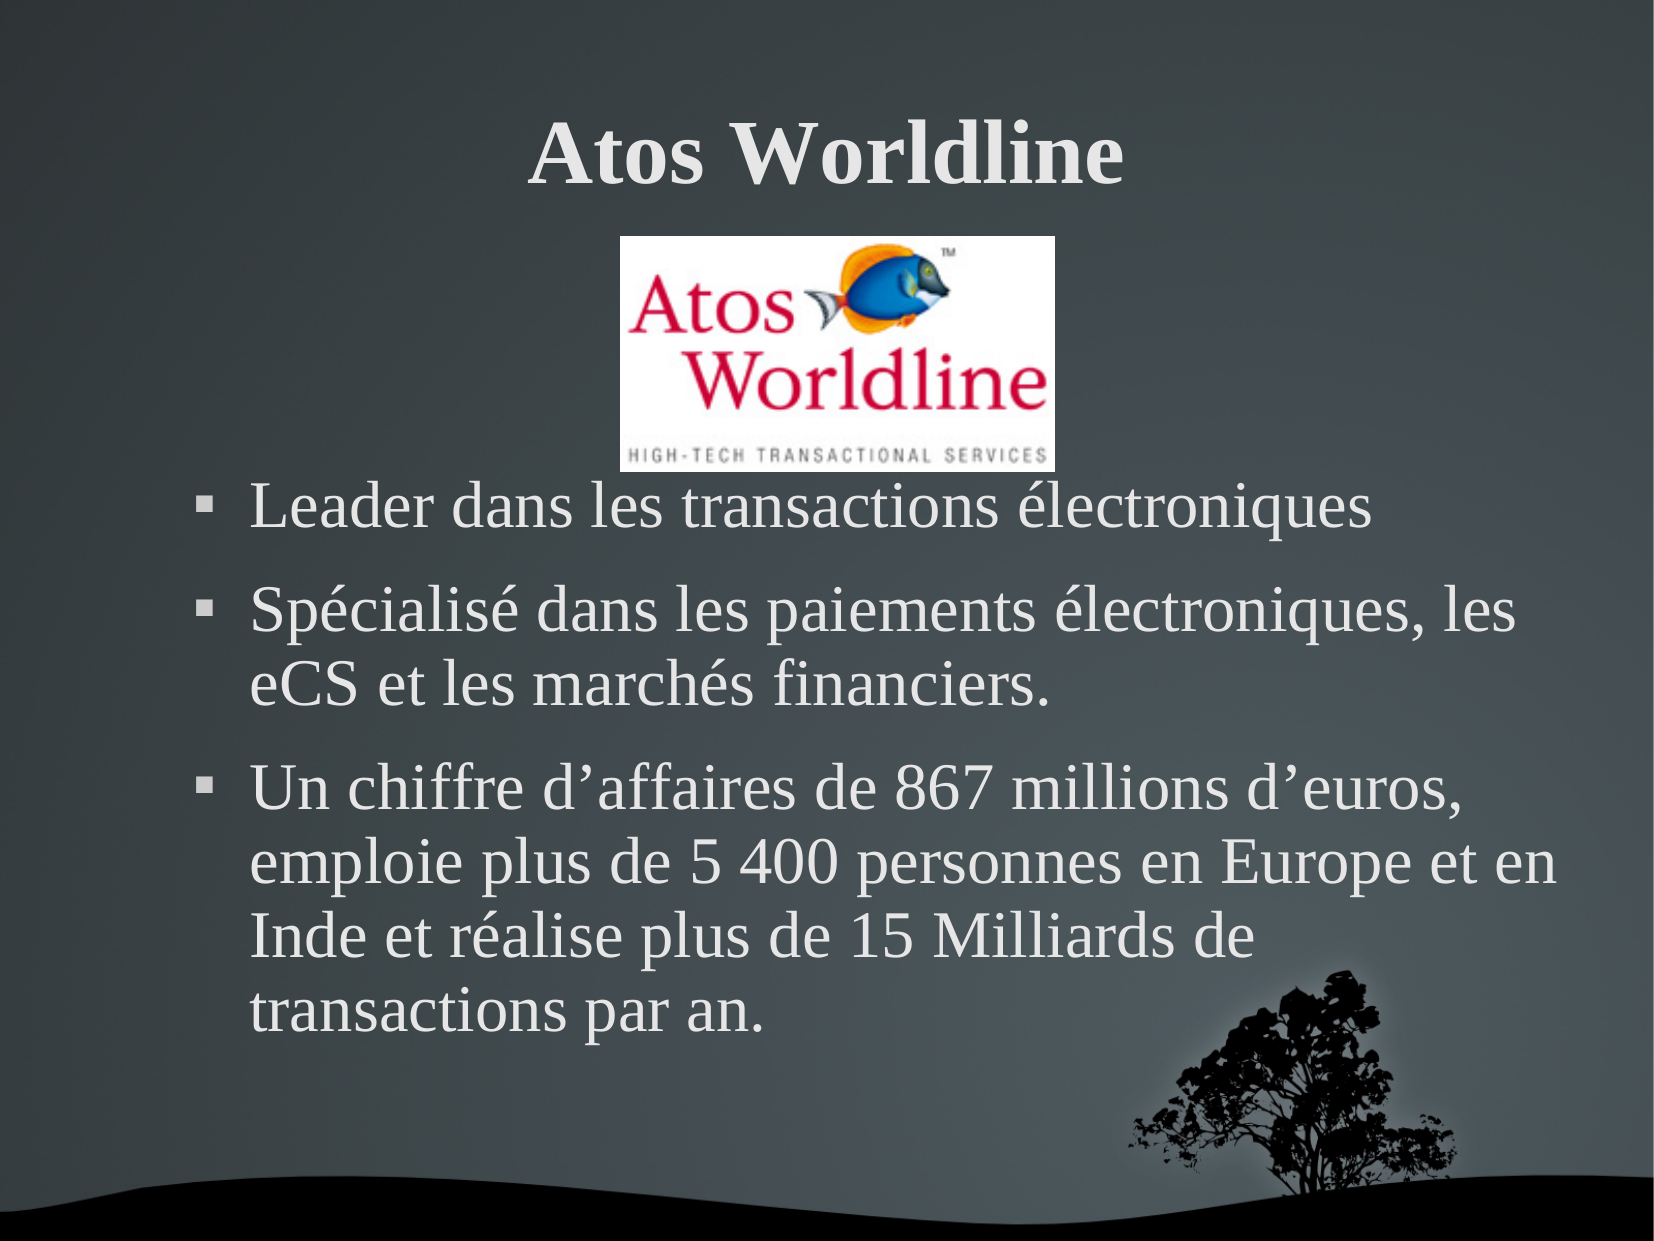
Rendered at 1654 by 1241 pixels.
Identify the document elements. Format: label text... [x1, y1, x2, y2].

picture [0, 0, 1654, 1241]
list Leader dans les transactions électroniques Spécialisé dans les paiements électroniques, les eCS et les marchés financiers. Un chiffre d’affaires de 867 millions d’euros, emploie plus de 5 400 personnes en Europe et en Inde et réalise plus de 15 Milliards de transactions par an. [178, 364, 1570, 1147]
title Atos Worldline [82, 49, 1571, 257]
